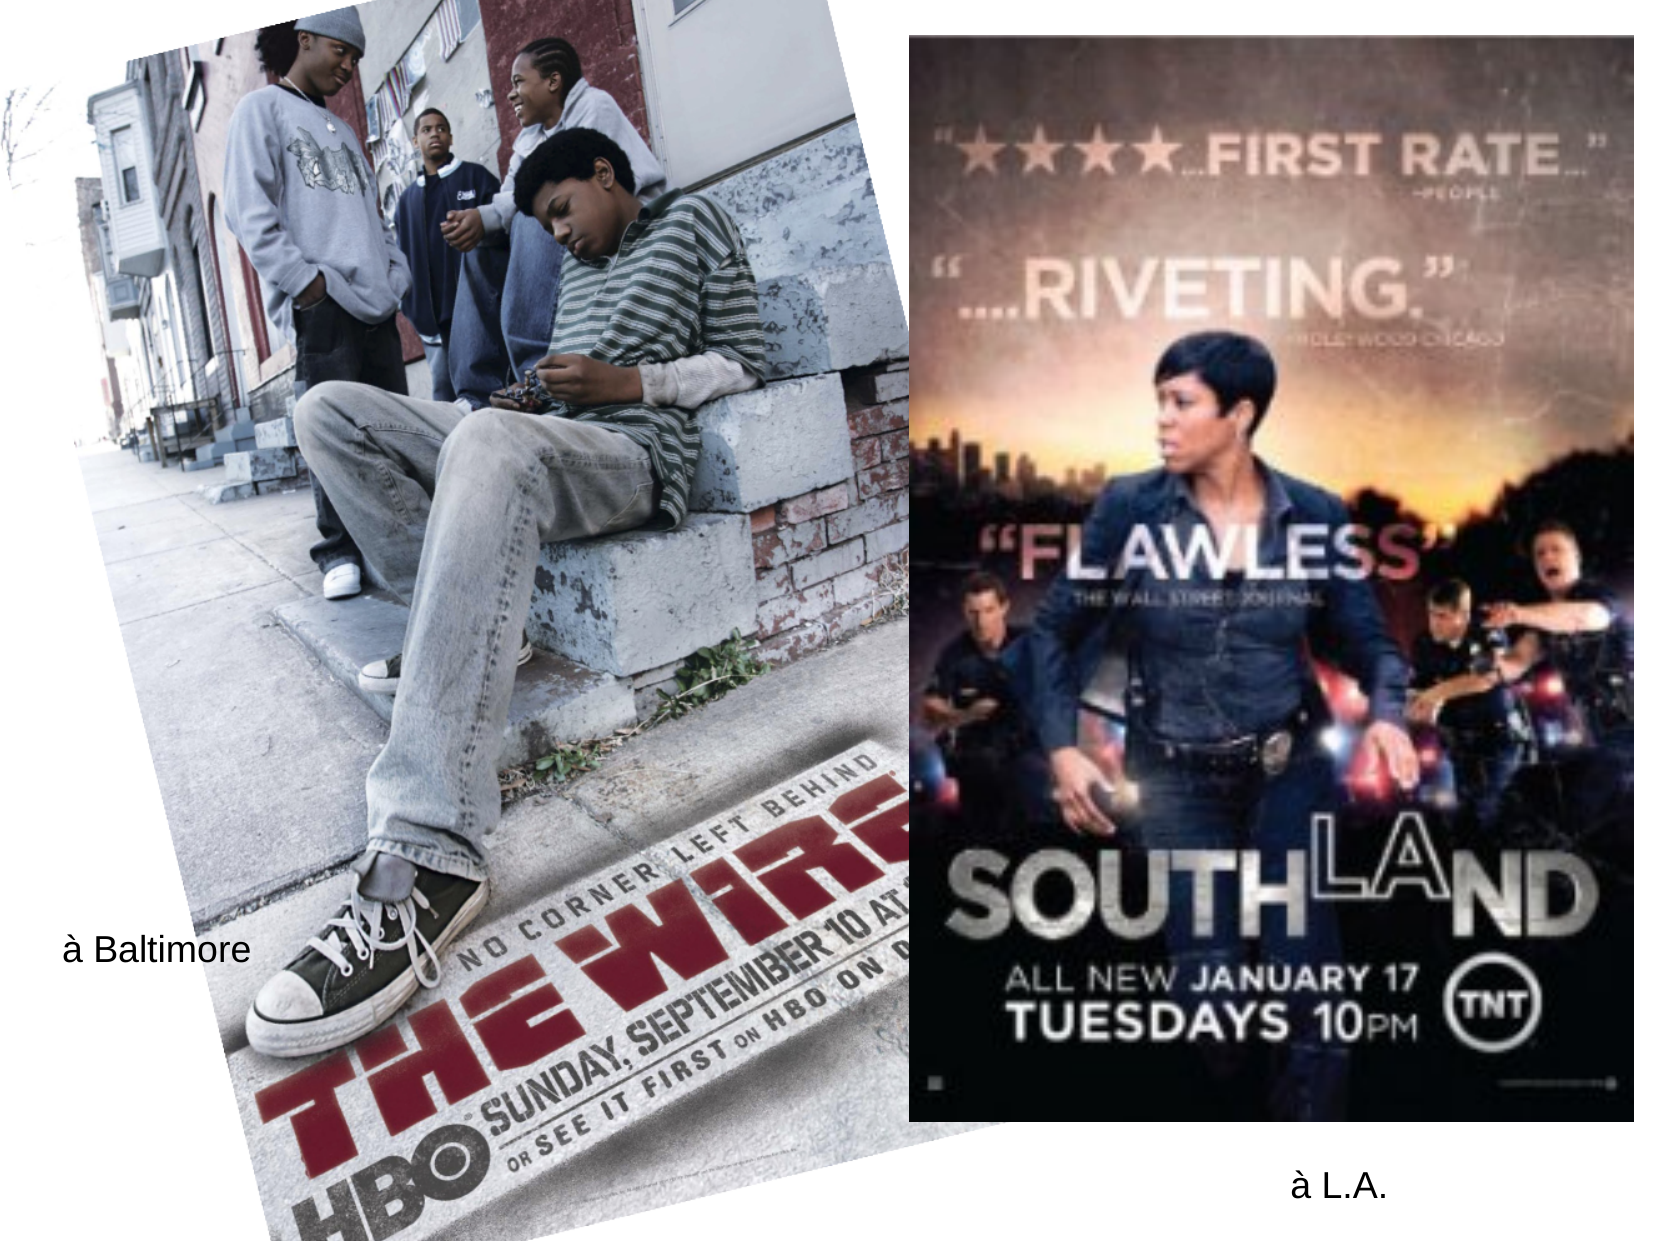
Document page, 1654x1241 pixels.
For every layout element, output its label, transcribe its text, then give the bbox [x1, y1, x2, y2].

text_box à L.A. [1275, 1157, 1404, 1215]
picture [0, 0, 1634, 1241]
text_box à Baltimore [47, 921, 277, 979]
